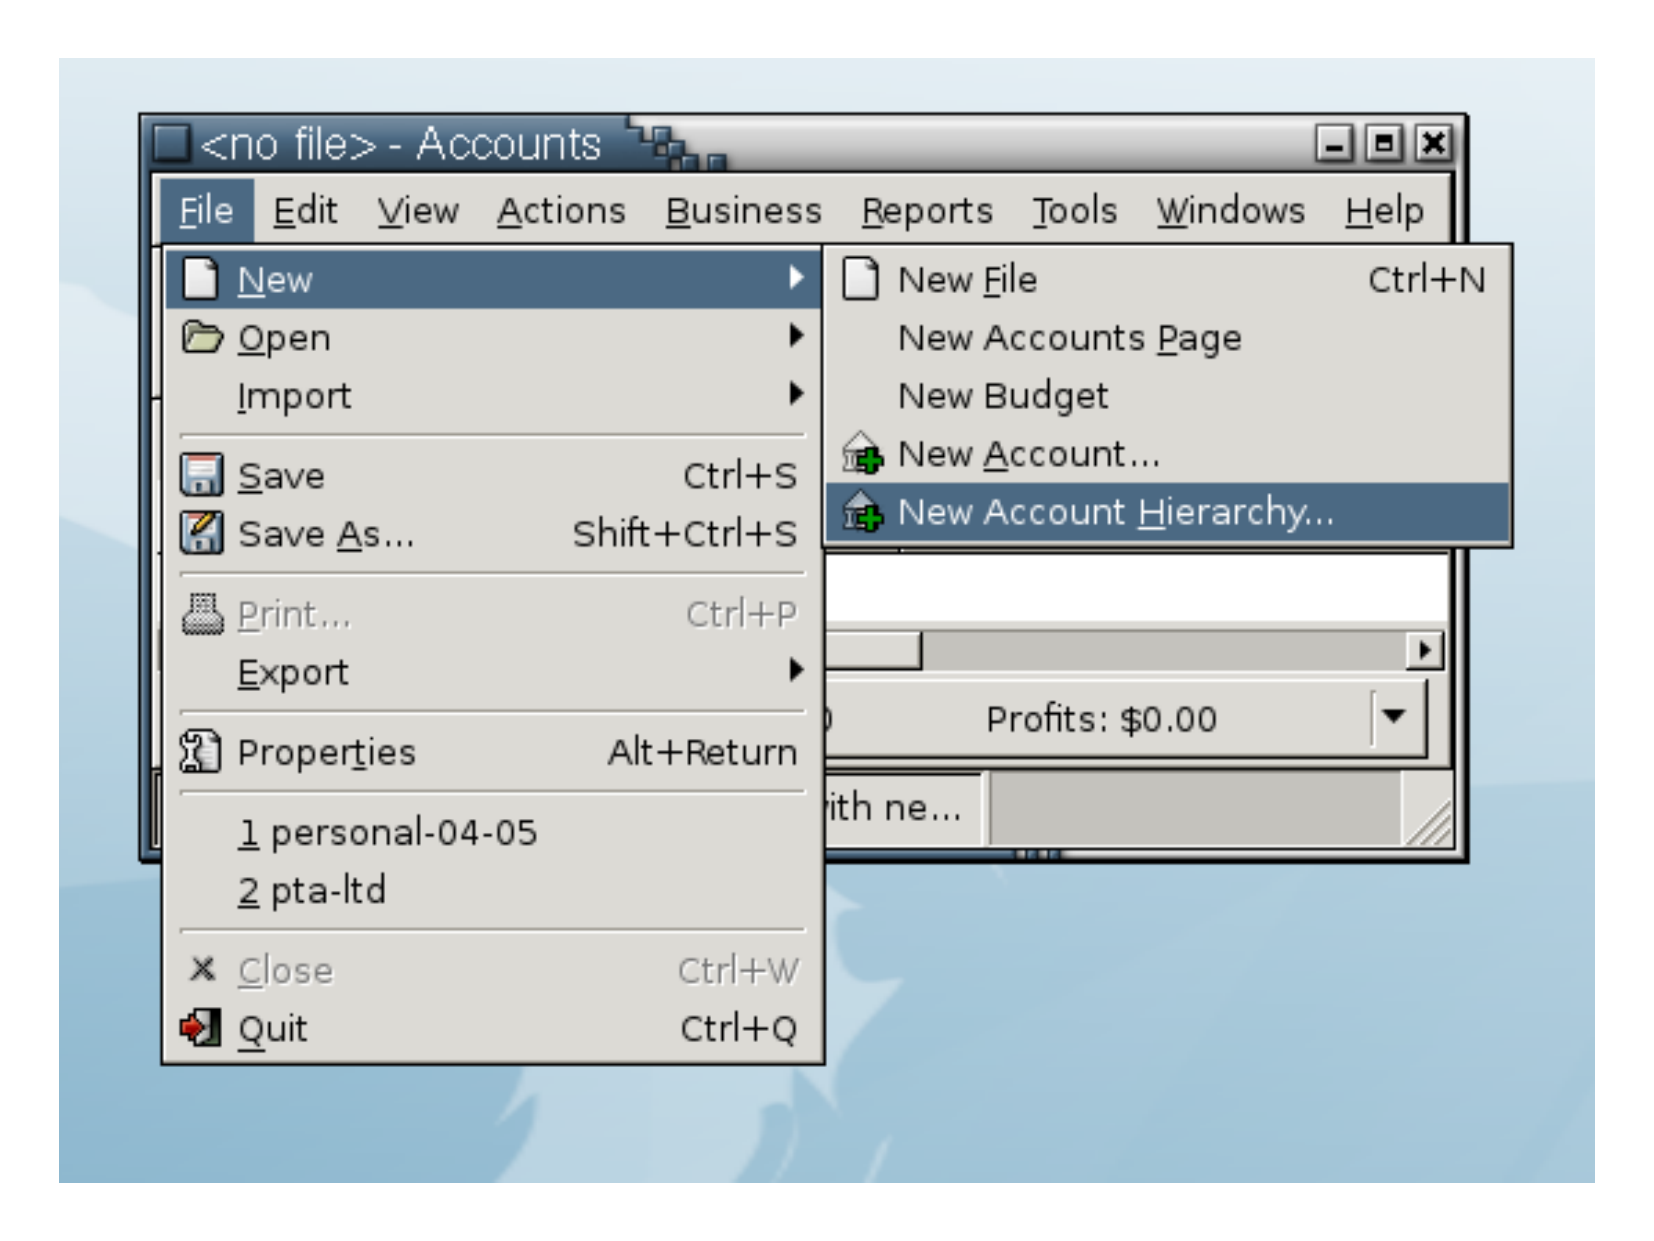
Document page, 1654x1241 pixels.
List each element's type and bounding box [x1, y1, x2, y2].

picture [59, 58, 1595, 1183]
